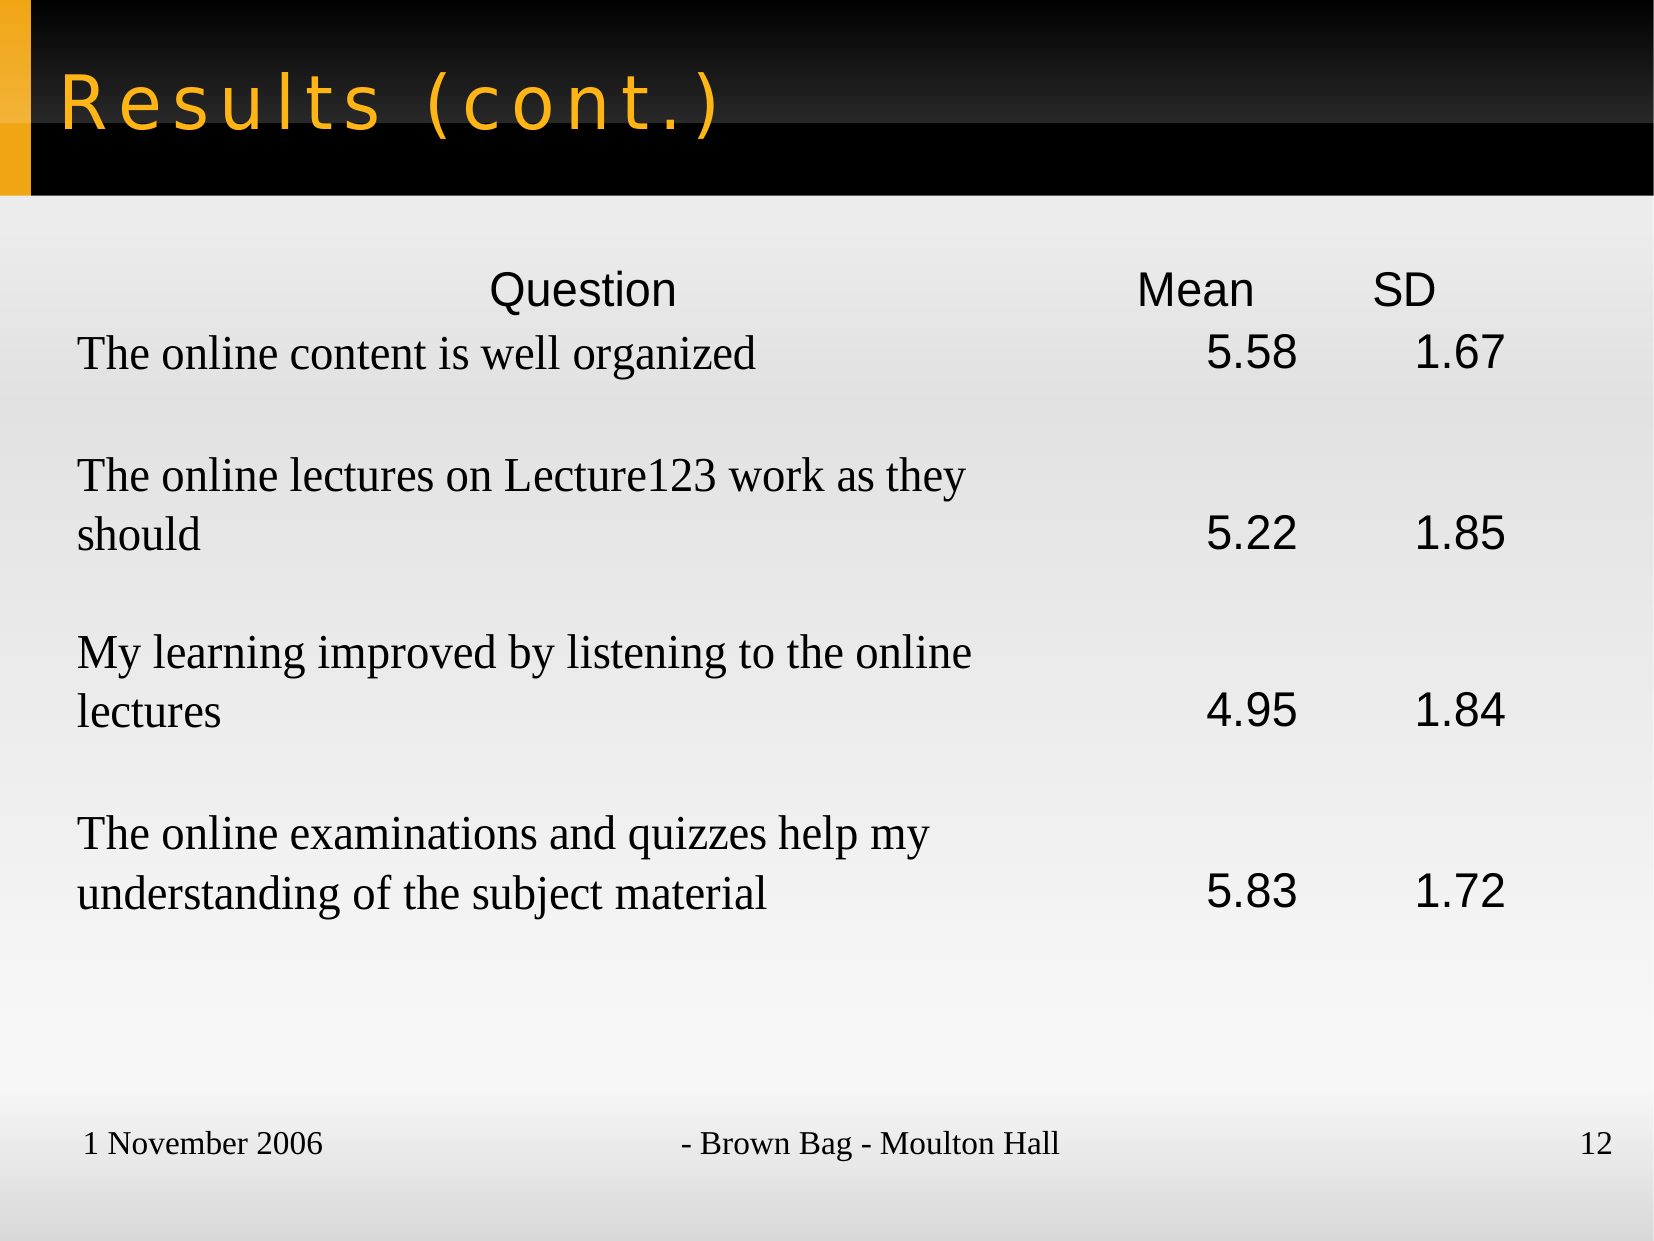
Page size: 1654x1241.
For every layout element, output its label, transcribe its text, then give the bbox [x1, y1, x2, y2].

title Results (cont.) [59, 29, 1270, 178]
chart [75, 262, 1511, 1050]
picture [0, 0, 1654, 1241]
